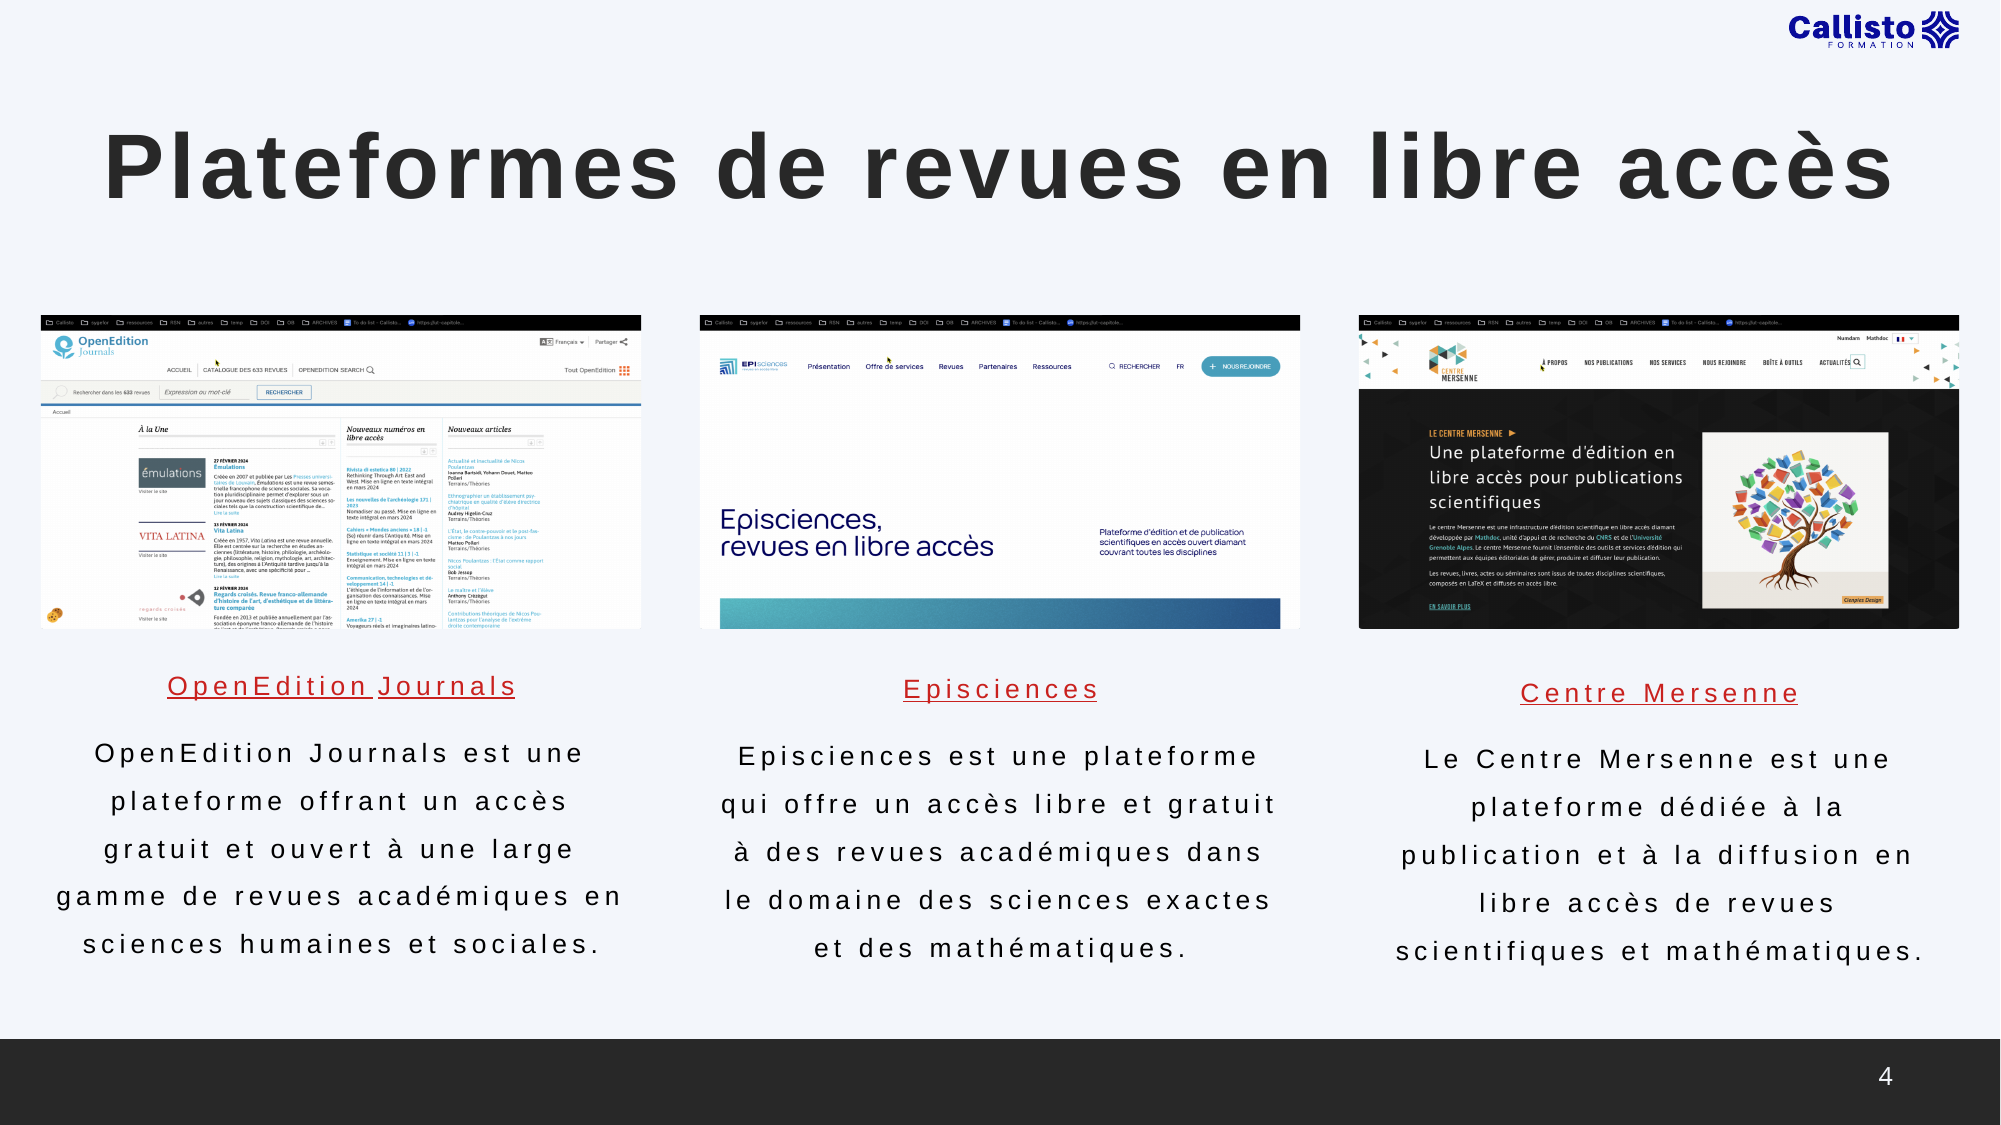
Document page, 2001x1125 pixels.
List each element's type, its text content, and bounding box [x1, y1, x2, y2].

picture [1358, 315, 1960, 629]
text_box 5 [1863, 1047, 1960, 1108]
picture [699, 315, 1301, 629]
text_box Episciences Episciences est une plateforme qui offre un accès libre et gratuit à des revues académiques dans le domaine des sciences exactes et des mathématiques. [699, 648, 1301, 975]
text_box OpenEdition Journals OpenEdition Journals est une plateforme offrant un accès gratuit et ouvert à une large gamme de revues académiques en sciences humaines et sociales. [40, 645, 642, 975]
picture [40, 315, 642, 629]
title Plateformes de revues en libre accès [40, 59, 1960, 278]
text_box Centre Mersenne Le Centre Mersenne est une plateforme dédiée à la publication et à la diffusion en libre accès de revues scientifiques et mathématiques. [1358, 652, 1960, 975]
